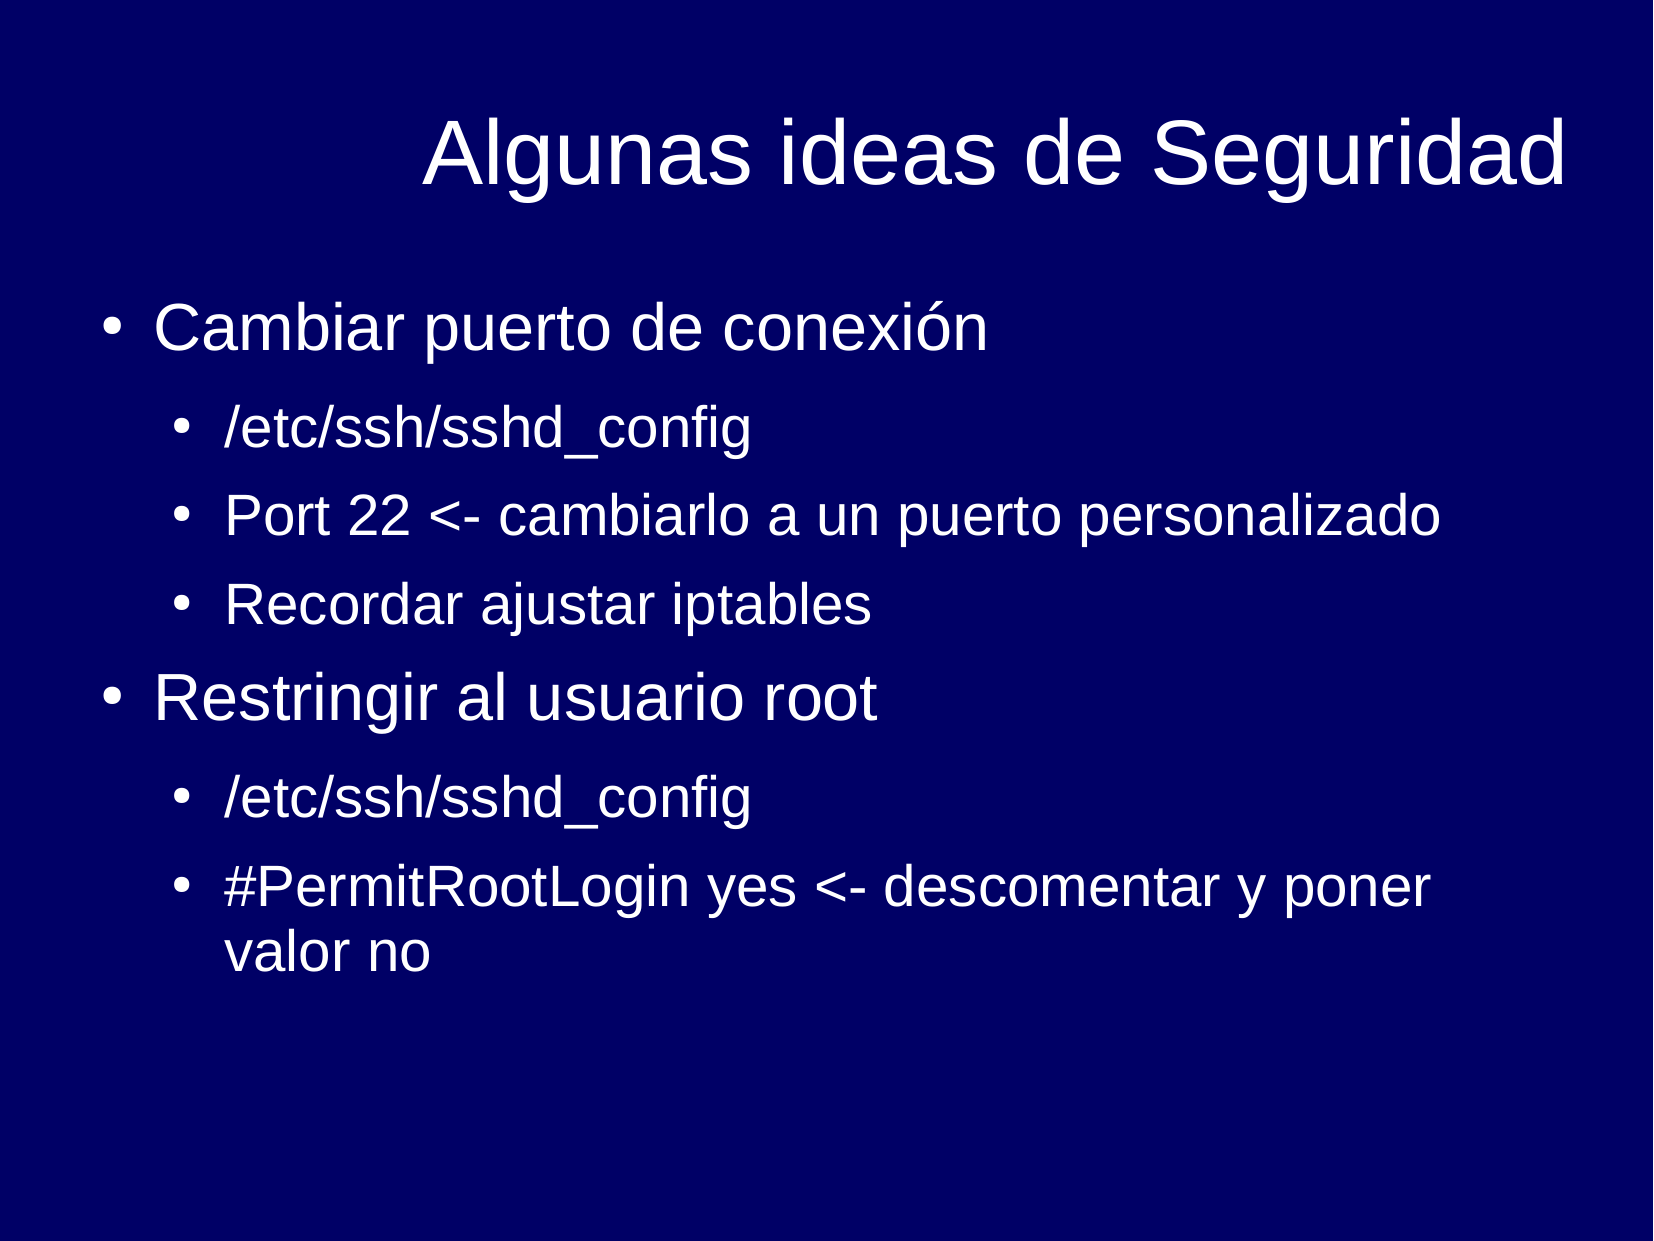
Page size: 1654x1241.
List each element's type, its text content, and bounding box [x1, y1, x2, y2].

title Algunas ideas de Seguridad [82, 49, 1571, 257]
list Cambiar puerto de conexión /etc/ssh/sshd_config Port 22 <- cambiarlo a un puerto personalizado Recordar ajustar iptables Restringir al usuario root /etc/ssh/sshd_config #PermitRootLogin yes <- descomentar y poner valor no [82, 290, 1571, 1109]
